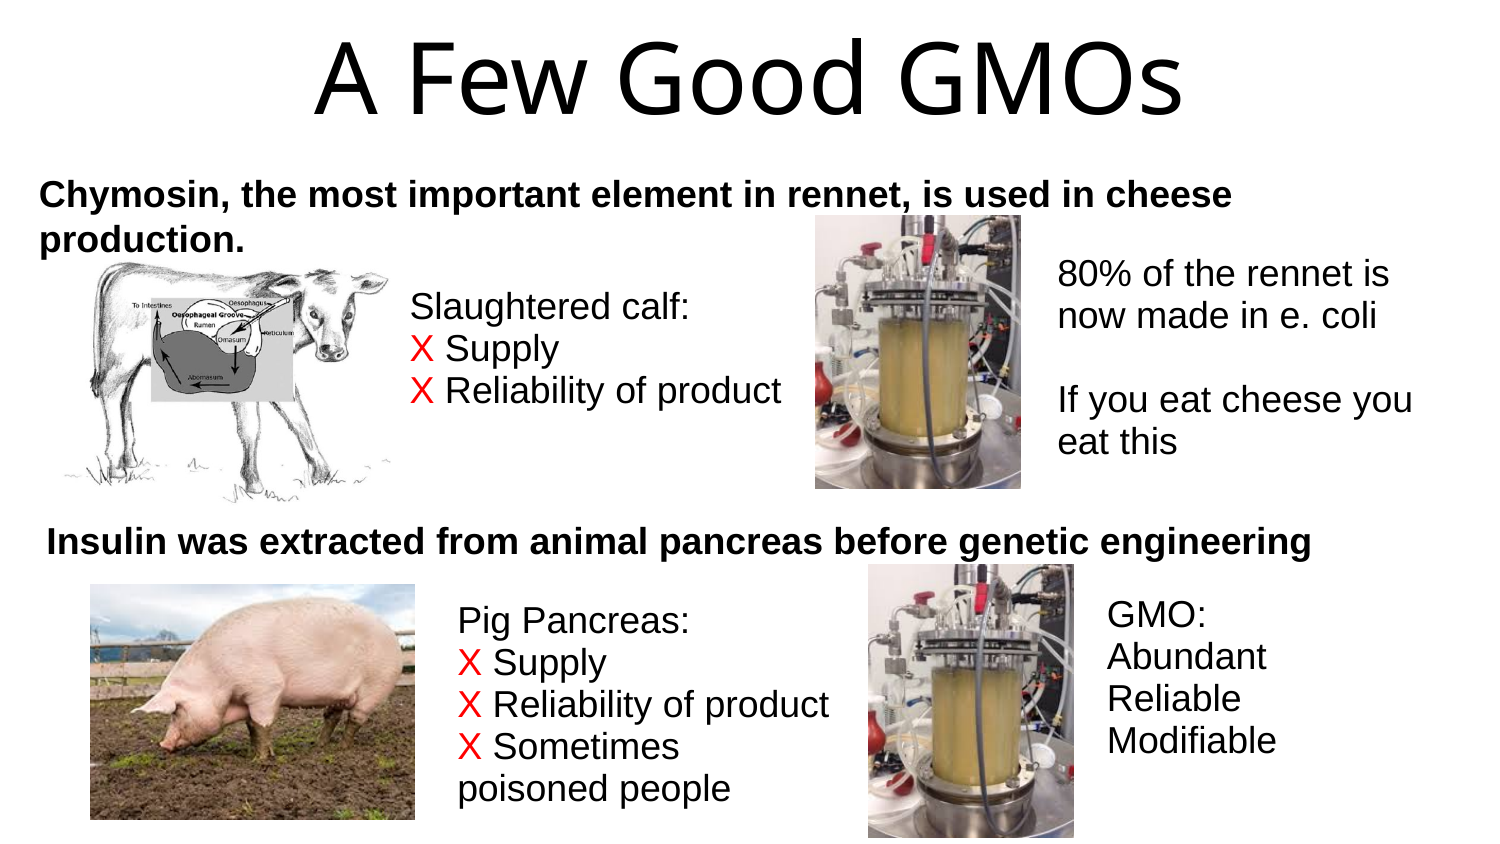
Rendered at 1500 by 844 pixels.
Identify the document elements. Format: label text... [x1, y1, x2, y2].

text_box Slaughtered calf: X Supply X Reliability of product [387, 270, 808, 499]
text_box Pig Pancreas: X Supply X Reliability of product X Sometimes poisoned people [435, 585, 856, 825]
text_box 80% of the rennet is now made in e. coli If you eat cheese you eat this [1035, 237, 1486, 478]
picture [868, 564, 1074, 838]
text_box GMO: Abundant Reliable Modifiable [1084, 579, 1500, 819]
picture [61, 254, 391, 499]
picture [815, 215, 1021, 489]
text_box Chymosin, the most important element in rennet, is used in cheese production. [23, 155, 1459, 301]
text_box A Few Good GMOs [0, 0, 1500, 136]
picture [90, 584, 415, 820]
text_box Insulin was extracted from animal pancreas before genetic engineering [24, 499, 1336, 572]
